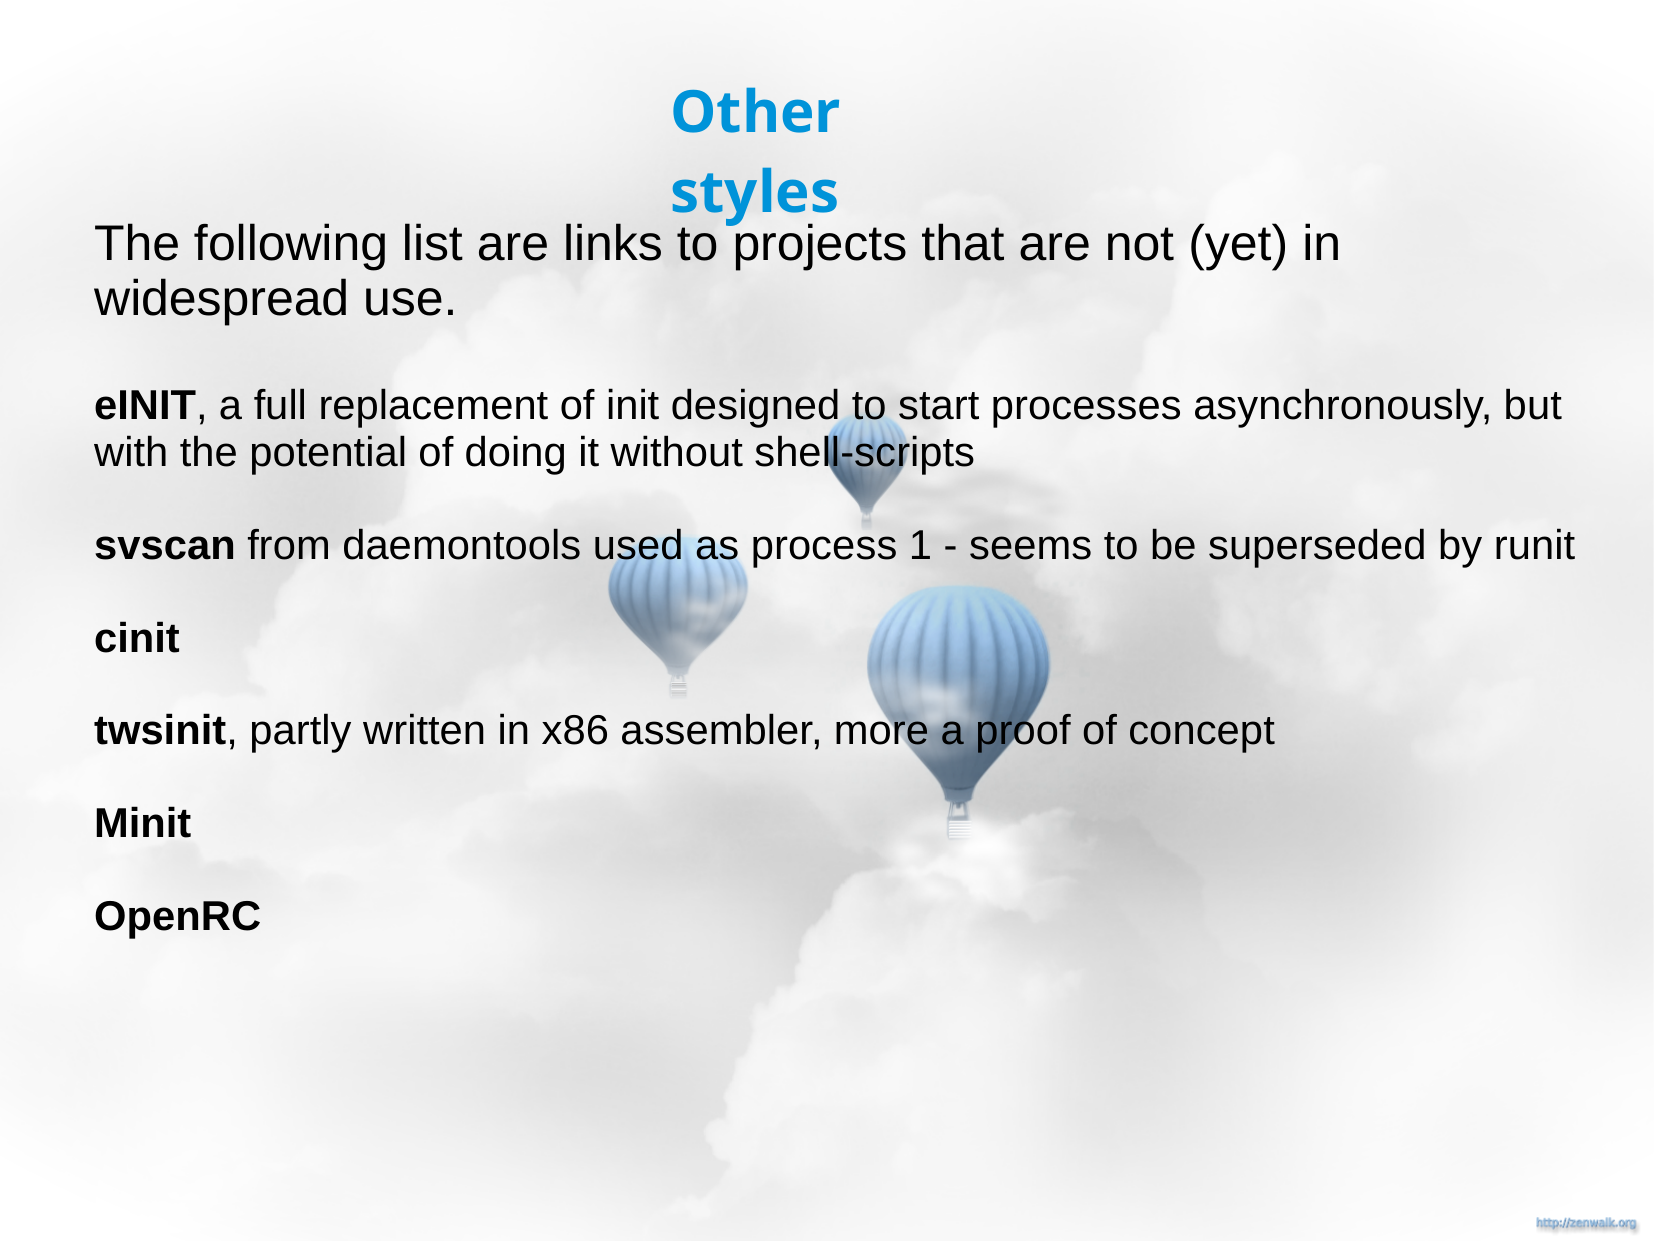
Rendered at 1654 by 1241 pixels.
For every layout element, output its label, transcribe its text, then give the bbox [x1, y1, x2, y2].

text_box Other styles [655, 63, 1002, 149]
text_box The following list are links to projects that are not (yet) in widespread use. eINIT, a full replacement of init designed to start processes asynchronously, but with the potential of doing it without shell-scripts svscan from daemontools used as process 1 - seems to be superseded by runit cinit twsinit, partly written in x86 assembler, more a proof of concept Minit OpenRC [79, 207, 1613, 948]
